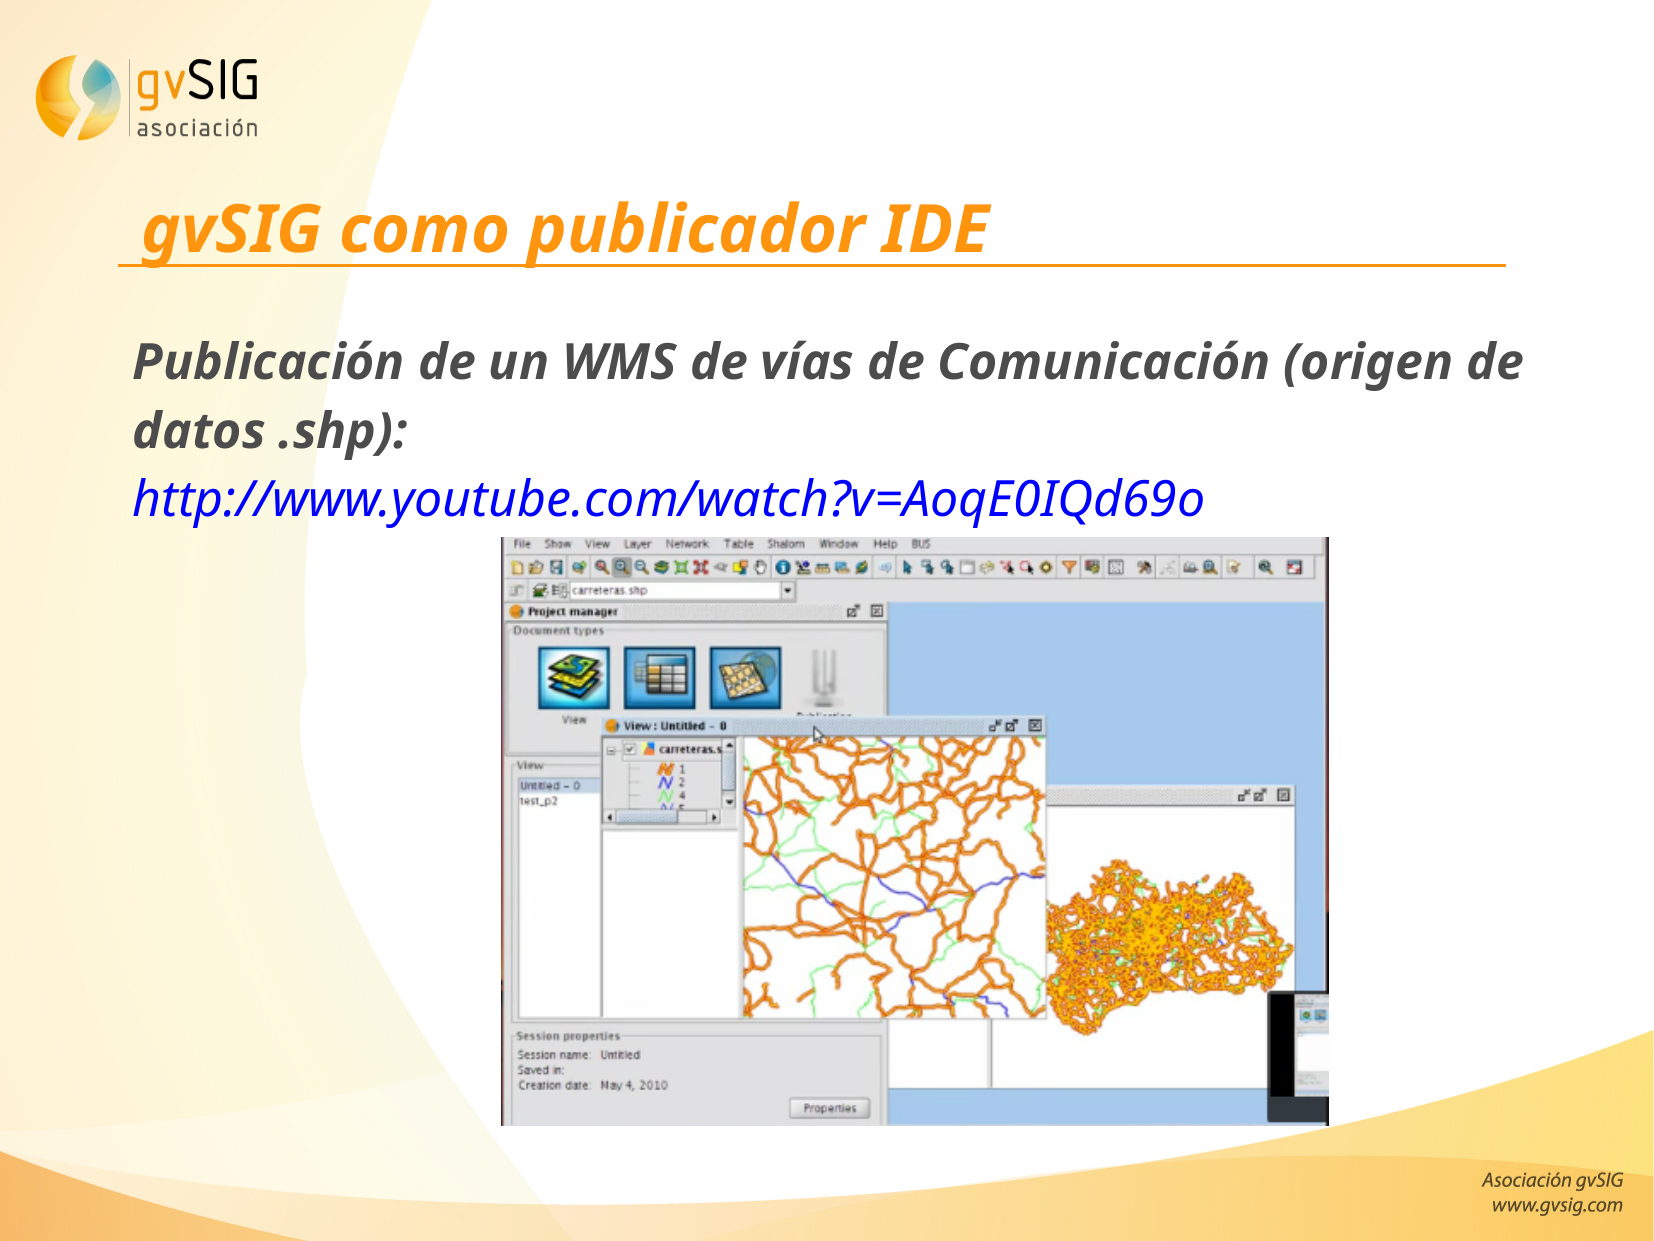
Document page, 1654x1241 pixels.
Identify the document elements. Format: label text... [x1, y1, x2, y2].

picture [0, 0, 1654, 1241]
title gvSIG como publicador IDE [118, 177, 1607, 276]
text_box Publicación de un WMS de vías de Comunicación (origen de datos .shp): http://www.youtube.com/watch?v=AoqE0IQd69o [118, 318, 1567, 509]
